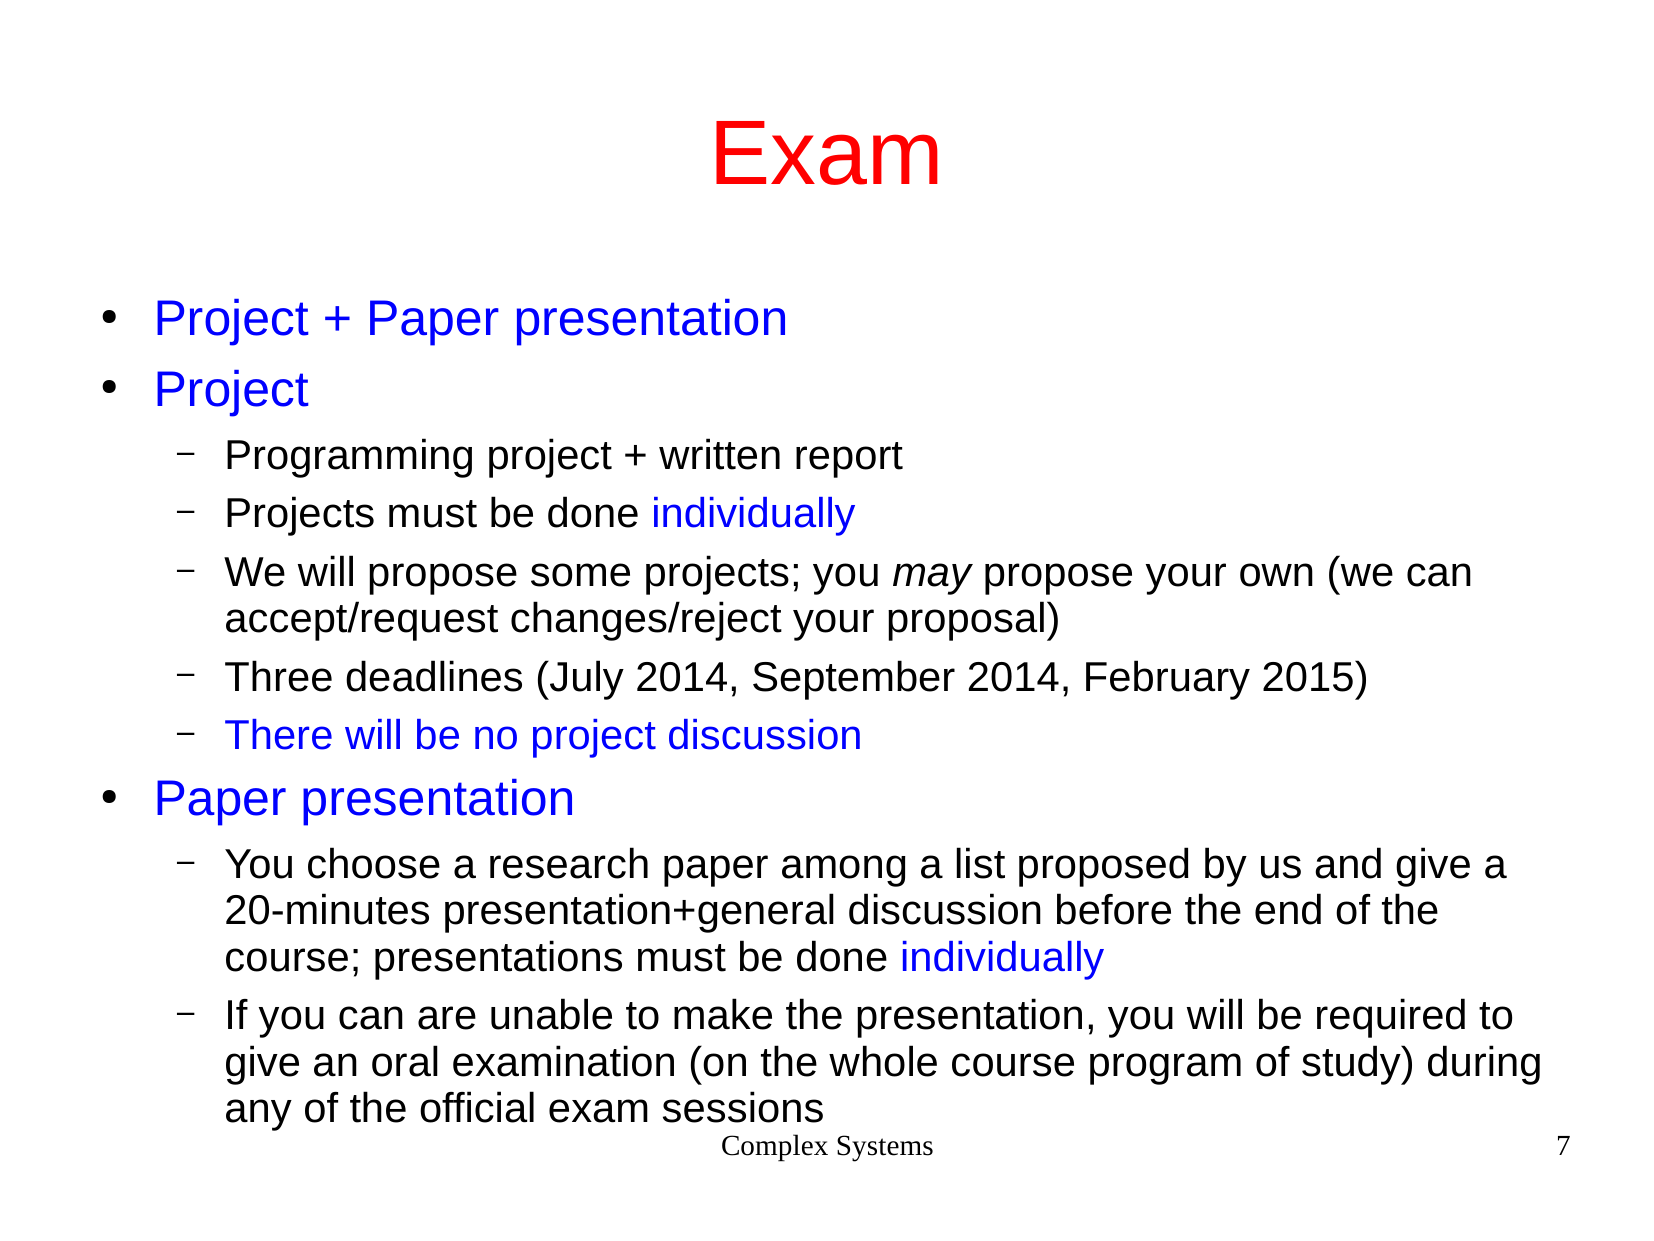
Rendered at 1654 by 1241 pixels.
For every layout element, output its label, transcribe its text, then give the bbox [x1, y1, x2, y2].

list Project + Paper presentation Project Programming project + written report Projects must be done individually We will propose some projects; you may propose your own (we can accept/request changes/reject your proposal) Three deadlines (July 2014, September 2014, February 2015) There will be no project discussion Paper presentation You choose a research paper among a list proposed by us and give a 20-minutes presentation+general discussion before the end of the course; presentations must be done individually If you can are unable to make the presentation, you will be required to give an oral examination (on the whole course program of study) during any of the official exam sessions [82, 290, 1571, 1132]
title Exam [82, 49, 1571, 257]
